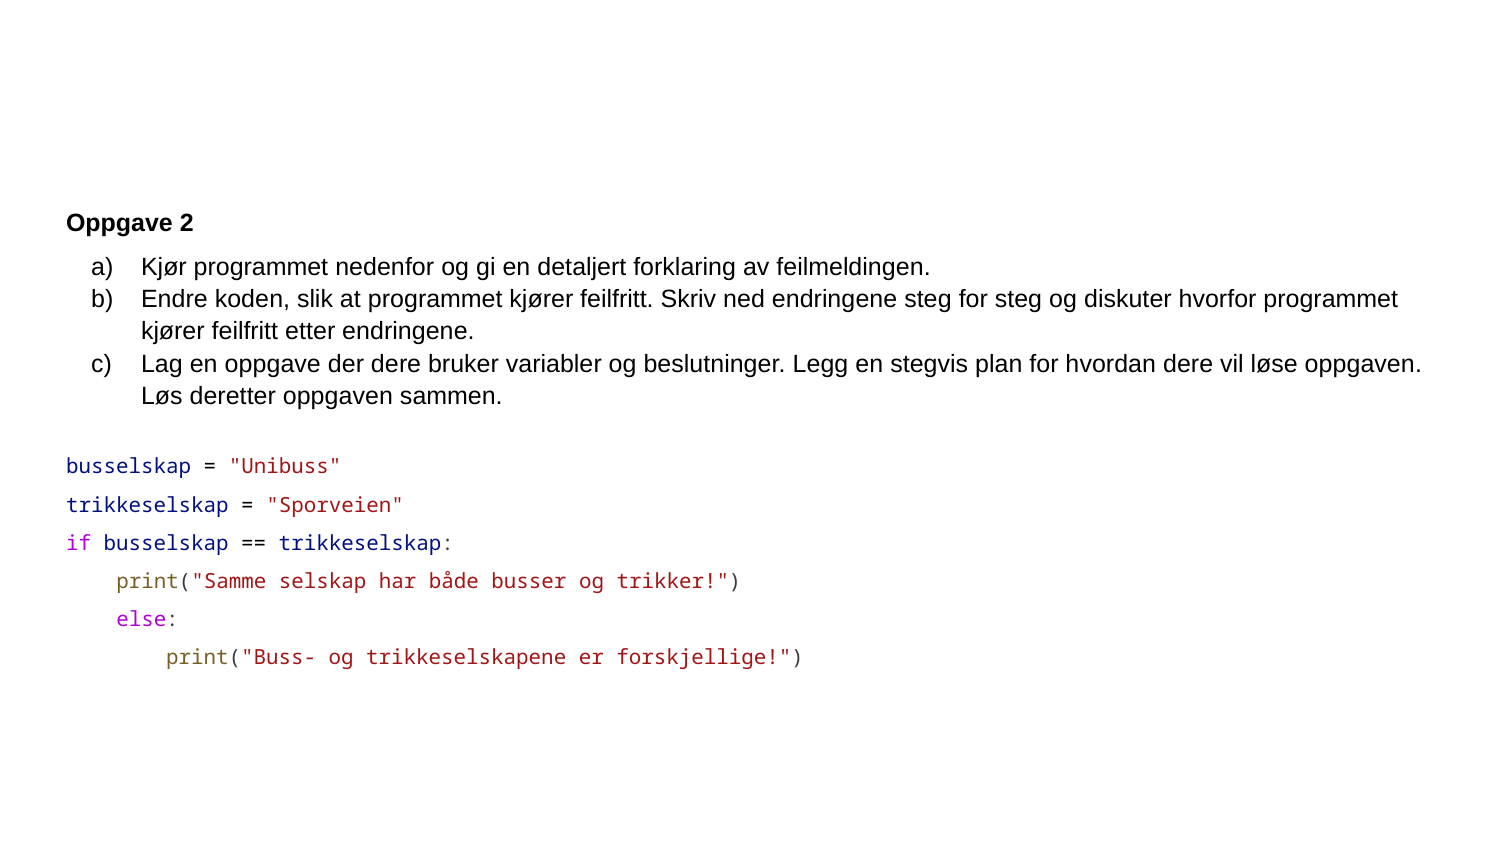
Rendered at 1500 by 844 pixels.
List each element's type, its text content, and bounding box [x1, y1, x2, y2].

list Oppgave 2 Kjør programmet nedenfor og gi en detaljert forklaring av feilmeldingen. Endre koden, slik at programmet kjører feilfritt. Skriv ned endringene steg for steg og diskuter hvorfor programmet kjører feilfritt etter endringene. Lag en oppgave der dere bruker variabler og beslutninger. Legg en stegvis plan for hvordan dere vil løse oppgaven. Løs deretter oppgaven sammen. busselskap = "Unibuss" trikkeselskap = "Sporveien" if busselskap == trikkeselskap: print("Samme selskap har både busser og trikker!") else: print("Buss- og trikkeselskapene er forskjellige!") [51, 189, 1449, 750]
